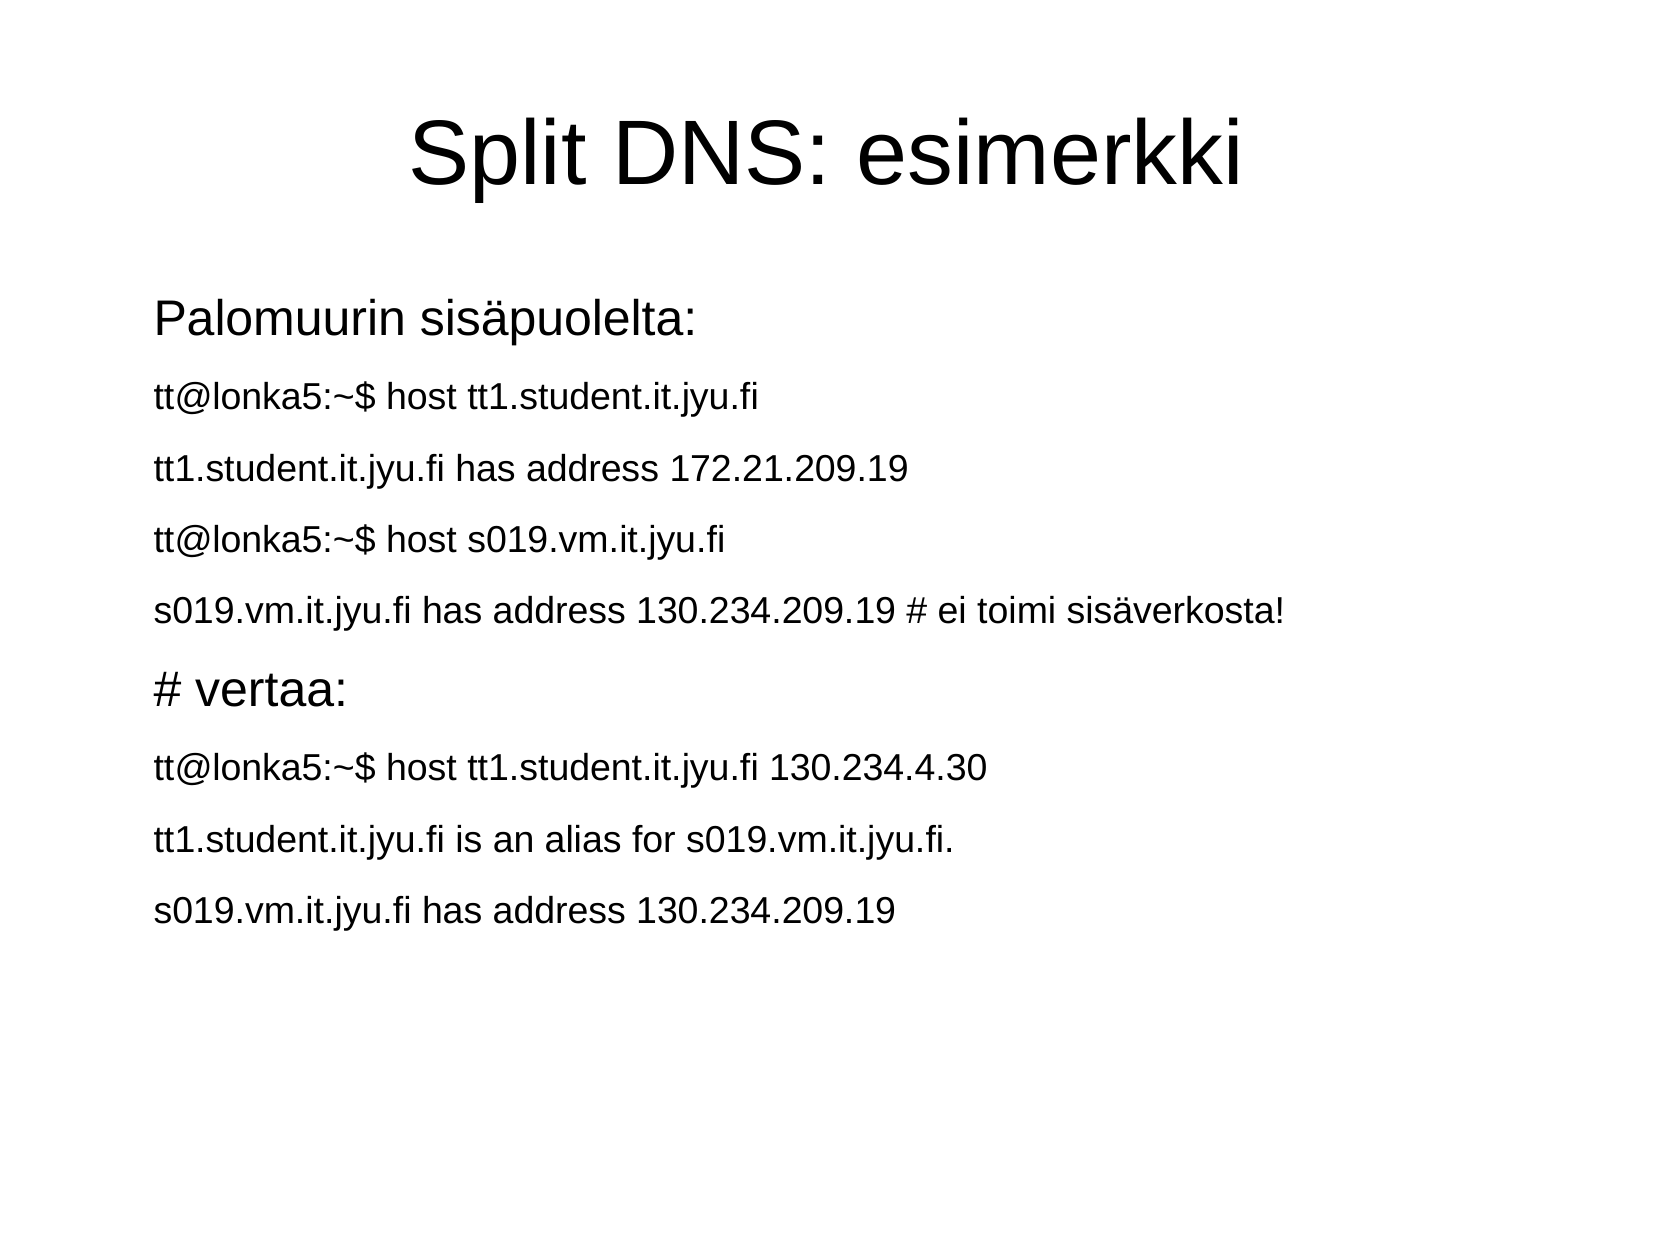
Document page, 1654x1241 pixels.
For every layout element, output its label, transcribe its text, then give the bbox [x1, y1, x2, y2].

title Split DNS: esimerkki [82, 49, 1571, 257]
list Palomuurin sisäpuolelta: tt@lonka5:~$ host tt1.student.it.jyu.fi tt1.student.it.jyu.fi has address 172.21.209.19 tt@lonka5:~$ host s019.vm.it.jyu.fi s019.vm.it.jyu.fi has address 130.234.209.19 # ei toimi sisäverkosta! # vertaa: tt@lonka5:~$ host tt1.student.it.jyu.fi 130.234.4.30 tt1.student.it.jyu.fi is an alias for s019.vm.it.jyu.fi. s019.vm.it.jyu.fi has address 130.234.209.19 [82, 290, 1571, 1010]
